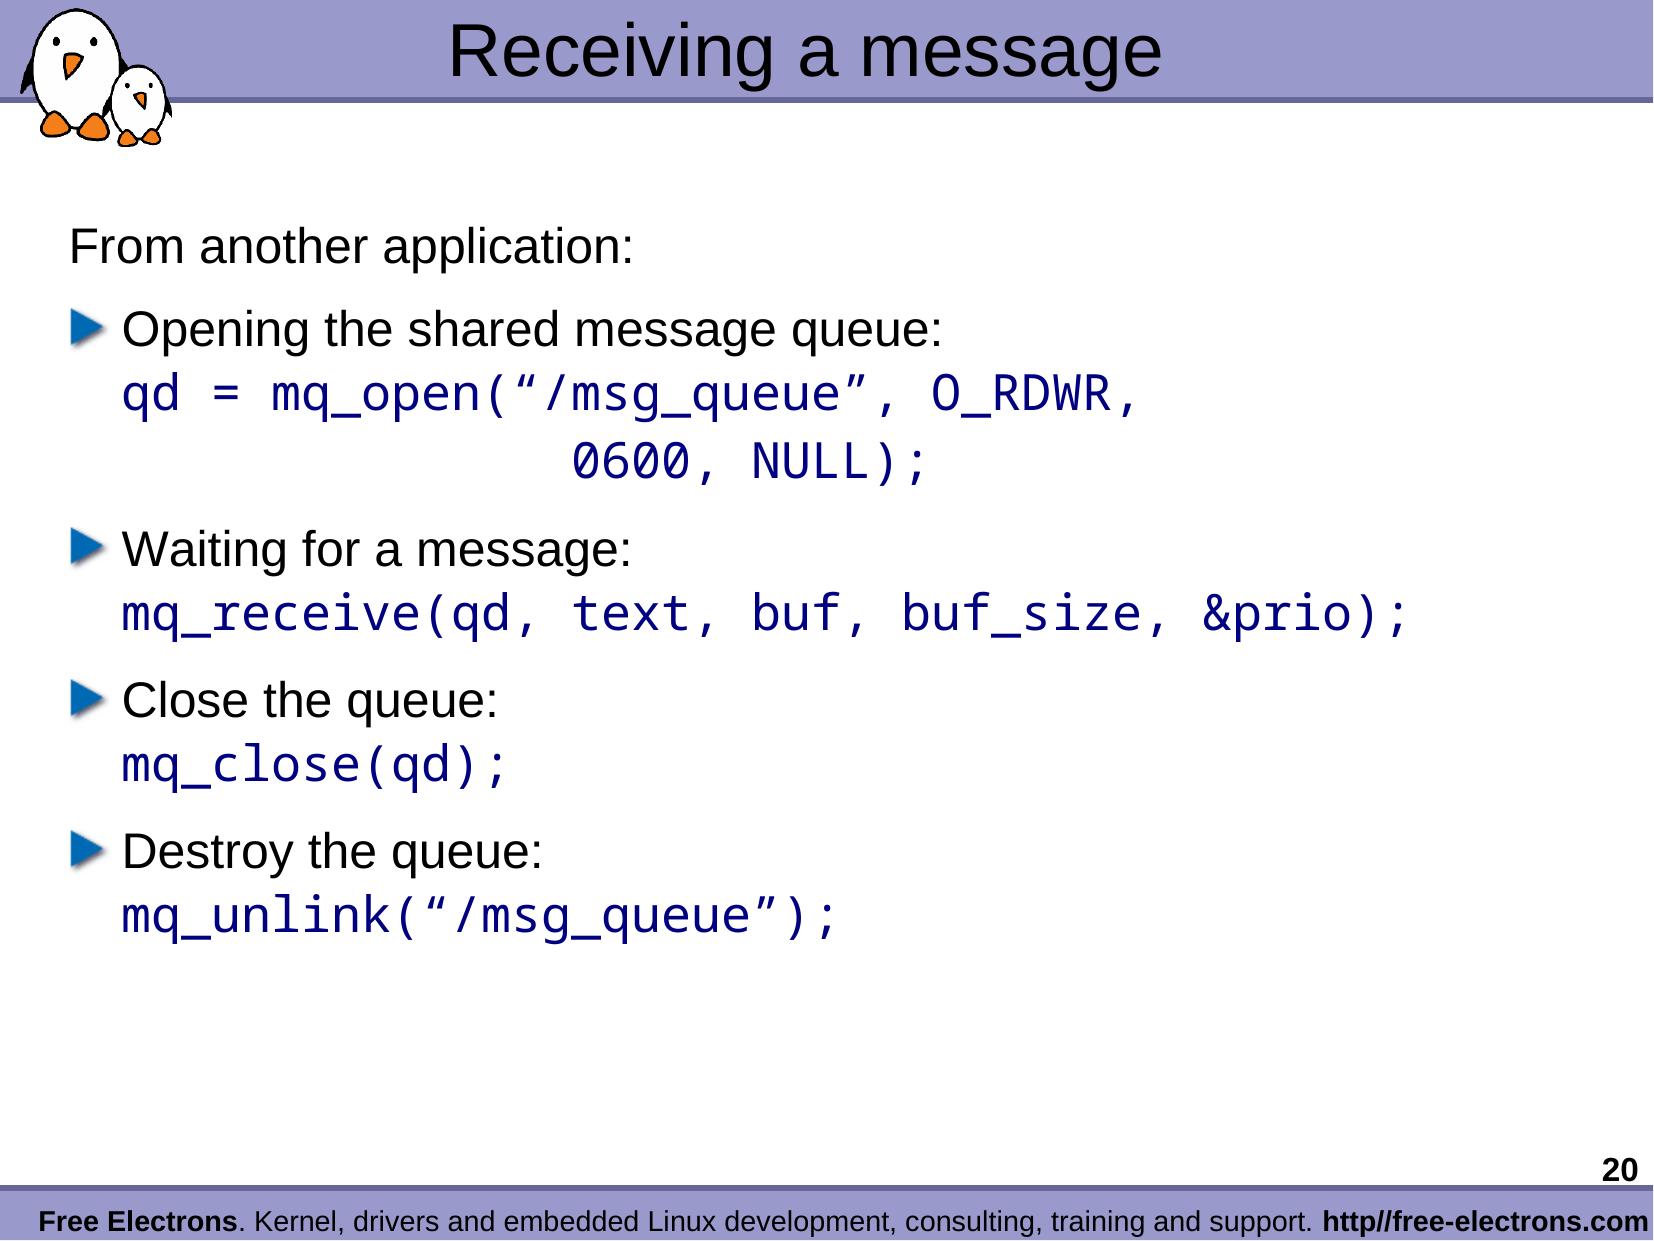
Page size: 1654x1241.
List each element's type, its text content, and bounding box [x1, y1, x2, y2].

picture [20, 8, 172, 147]
list From another application: Opening the shared message queue: qd = mq_open(“/msg_queue”, O_RDWR, 0600, NULL); Waiting for a message: mq_receive(qd, text, buf, buf_size, &prio); Close the queue: mq_close(qd); Destroy the queue: mq_unlink(“/msg_queue”); [50, 218, 1575, 1069]
title Receiving a message [60, 0, 1551, 101]
